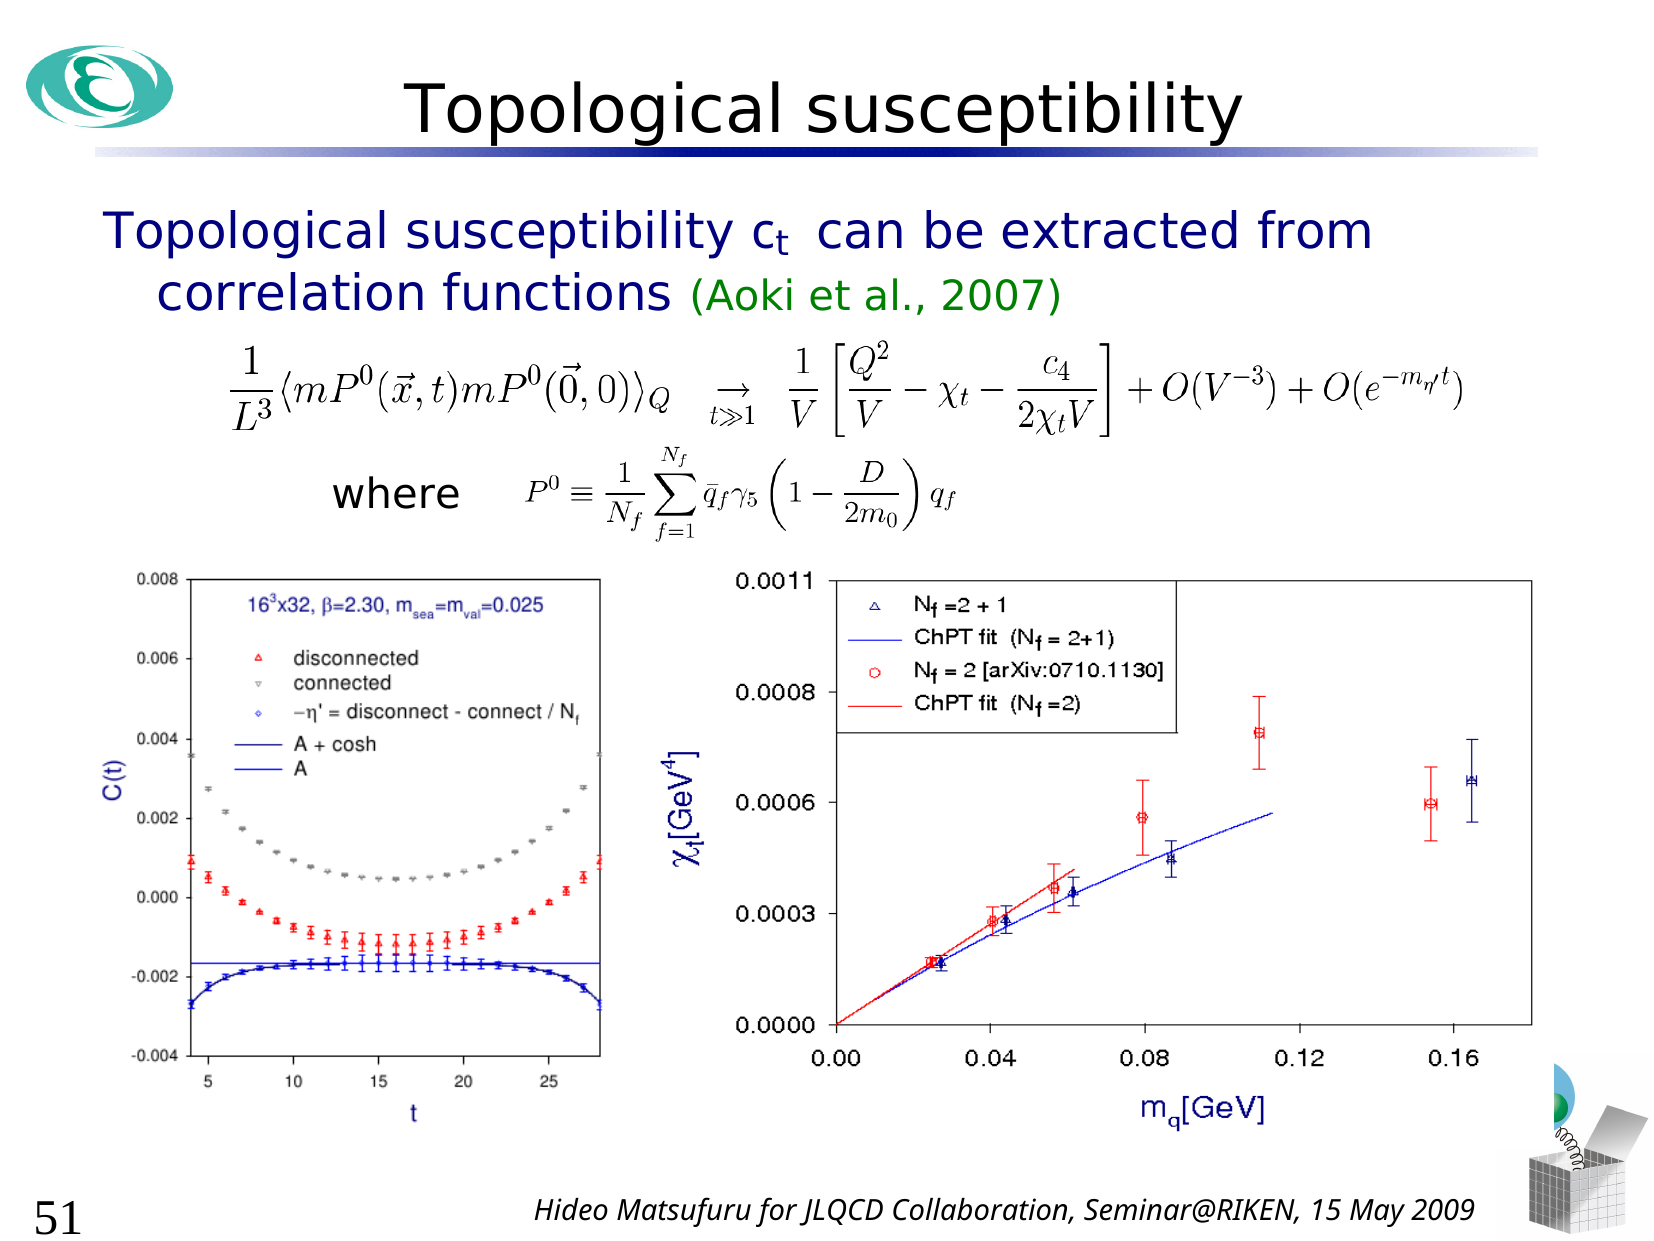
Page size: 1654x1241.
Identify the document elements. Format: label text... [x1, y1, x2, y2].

picture [1450, 147, 1538, 157]
picture [20, 37, 179, 136]
picture [95, 147, 201, 157]
text_box where [331, 470, 462, 519]
picture [709, 340, 1462, 437]
title Topological susceptibility [201, 56, 1450, 163]
picture [525, 446, 956, 542]
list Topological susceptibility ct can be extracted from correlation functions (Aoki et al., 2007) [85, 194, 1538, 327]
picture [230, 345, 669, 430]
picture [89, 556, 1654, 1241]
